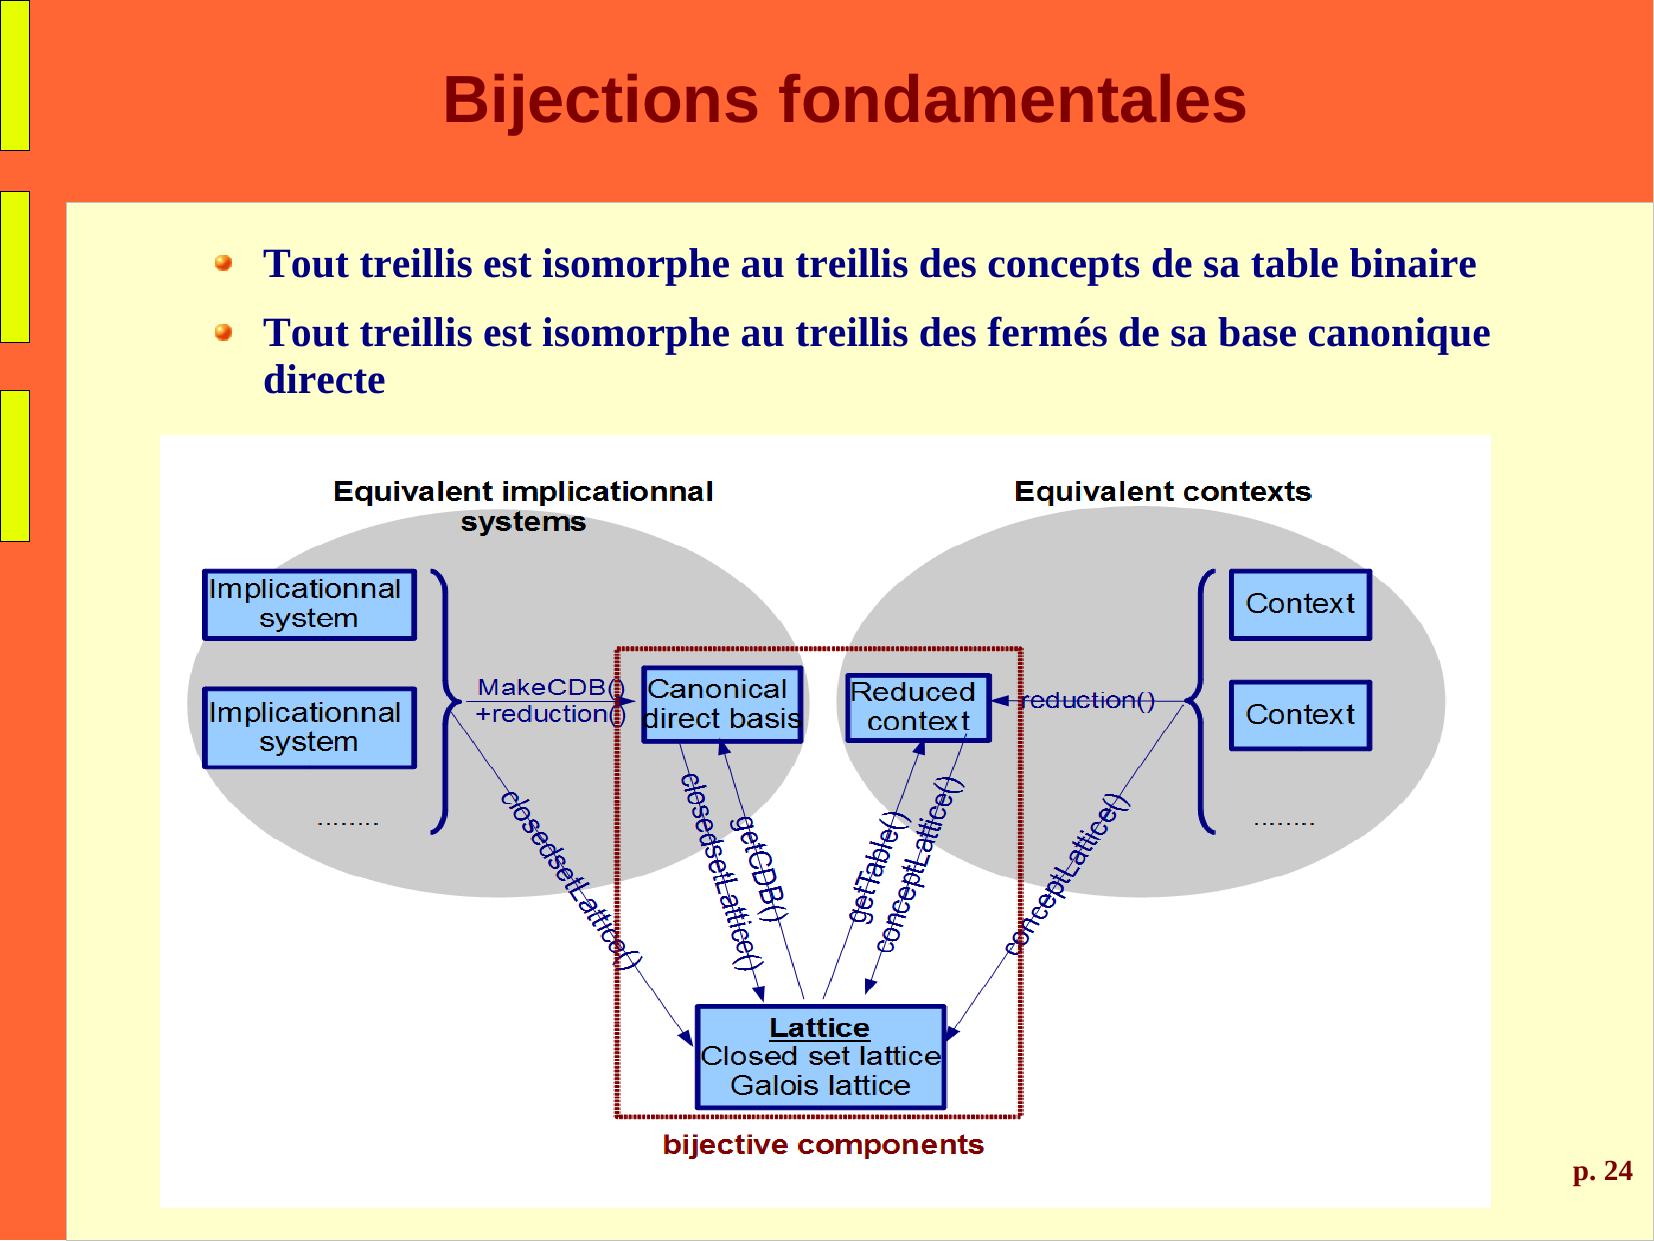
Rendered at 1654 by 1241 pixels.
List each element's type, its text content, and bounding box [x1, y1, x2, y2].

picture [160, 435, 1491, 1208]
list Tout treillis est isomorphe au treillis des concepts de sa table binaire Tout treillis est isomorphe au treillis des fermés de sa base canonique directe [121, 239, 1534, 1112]
title Bijections fondamentales [98, 41, 1594, 158]
